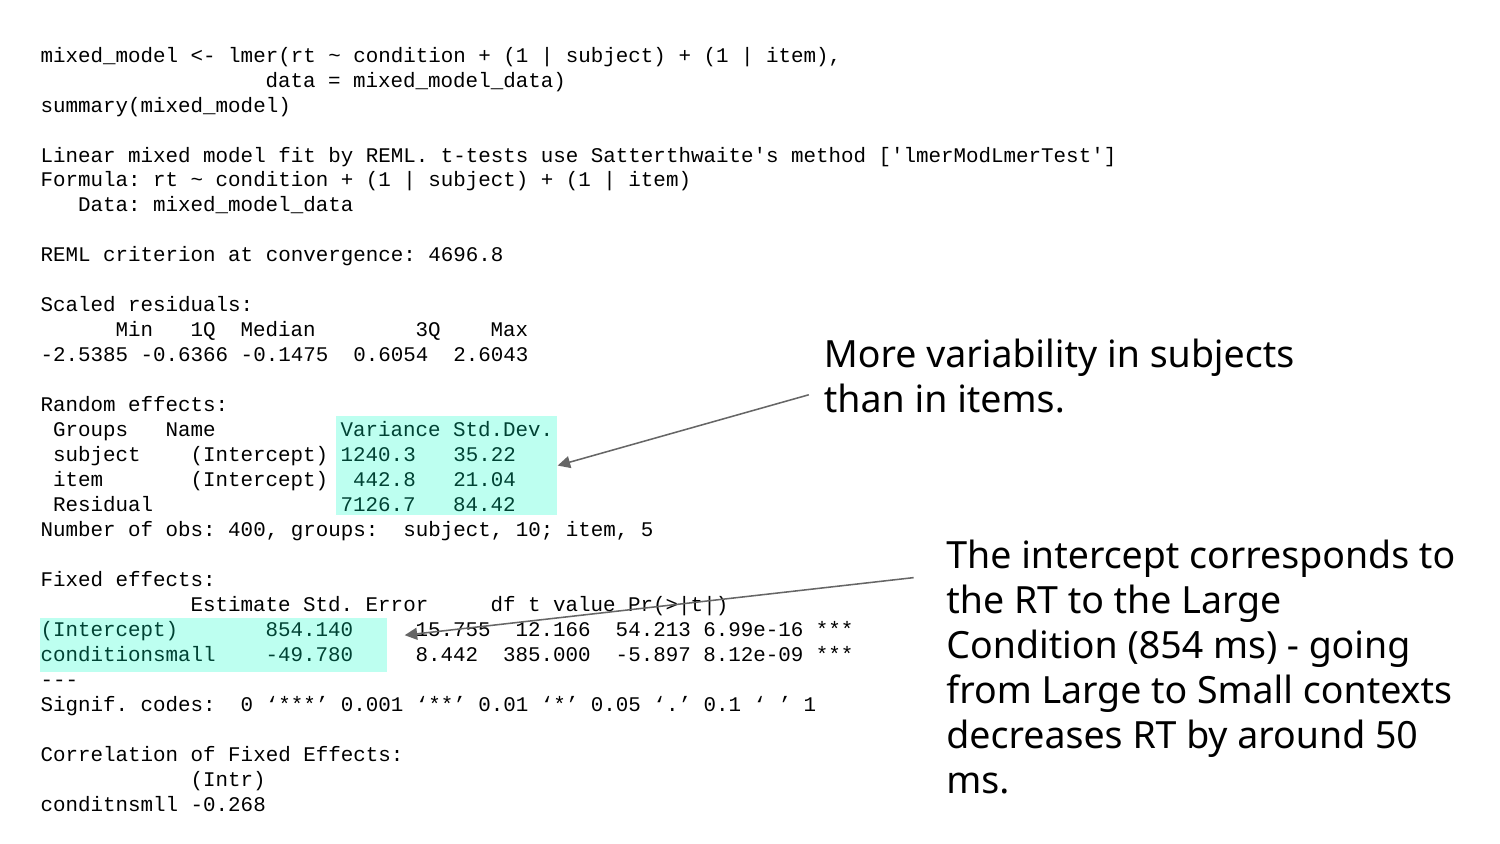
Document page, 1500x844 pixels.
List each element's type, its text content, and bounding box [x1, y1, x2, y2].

text_box mixed_model <- lmer(rt ~ condition + (1 | subject) + (1 | item), data = mixed_model_data) summary(mixed_model) Linear mixed model fit by REML. t-tests use Satterthwaite's method ['lmerModLmerTest'] Formula: rt ~ condition + (1 | subject) + (1 | item) Data: mixed_model_data REML criterion at convergence: 4696.8 Scaled residuals: Min 1Q Median 3Q Max -2.5385 -0.6366 -0.1475 0.6054 2.6043 Random effects: Groups Name Variance Std.Dev. subject (Intercept) 1240.3 35.22 item (Intercept) 442.8 21.04 Residual 7126.7 84.42 Number of obs: 400, groups: subject, 10; item, 5 Fixed effects: Estimate Std. Error df t value Pr(>|t|) (Intercept) 854.140 15.755 12.166 54.213 6.99e-16 *** conditionsmall -49.780 8.442 385.000 -5.897 8.12e-09 *** --- Signif. codes: 0 ‘***’ 0.001 ‘**’ 0.01 ‘*’ 0.05 ‘.’ 0.1 ‘ ’ 1 Correlation of Fixed Effects: (Intr) conditnsmll -0.268 [25, 26, 1469, 820]
text_box More variability in subjects than in items. [809, 315, 1326, 475]
text_box [335, 415, 558, 516]
text_box The intercept corresponds to the RT to the Large Condition (854 ms) - going from Large to Small contexts decreases RT by around 50 ms. [931, 515, 1477, 783]
text_box [39, 617, 388, 673]
